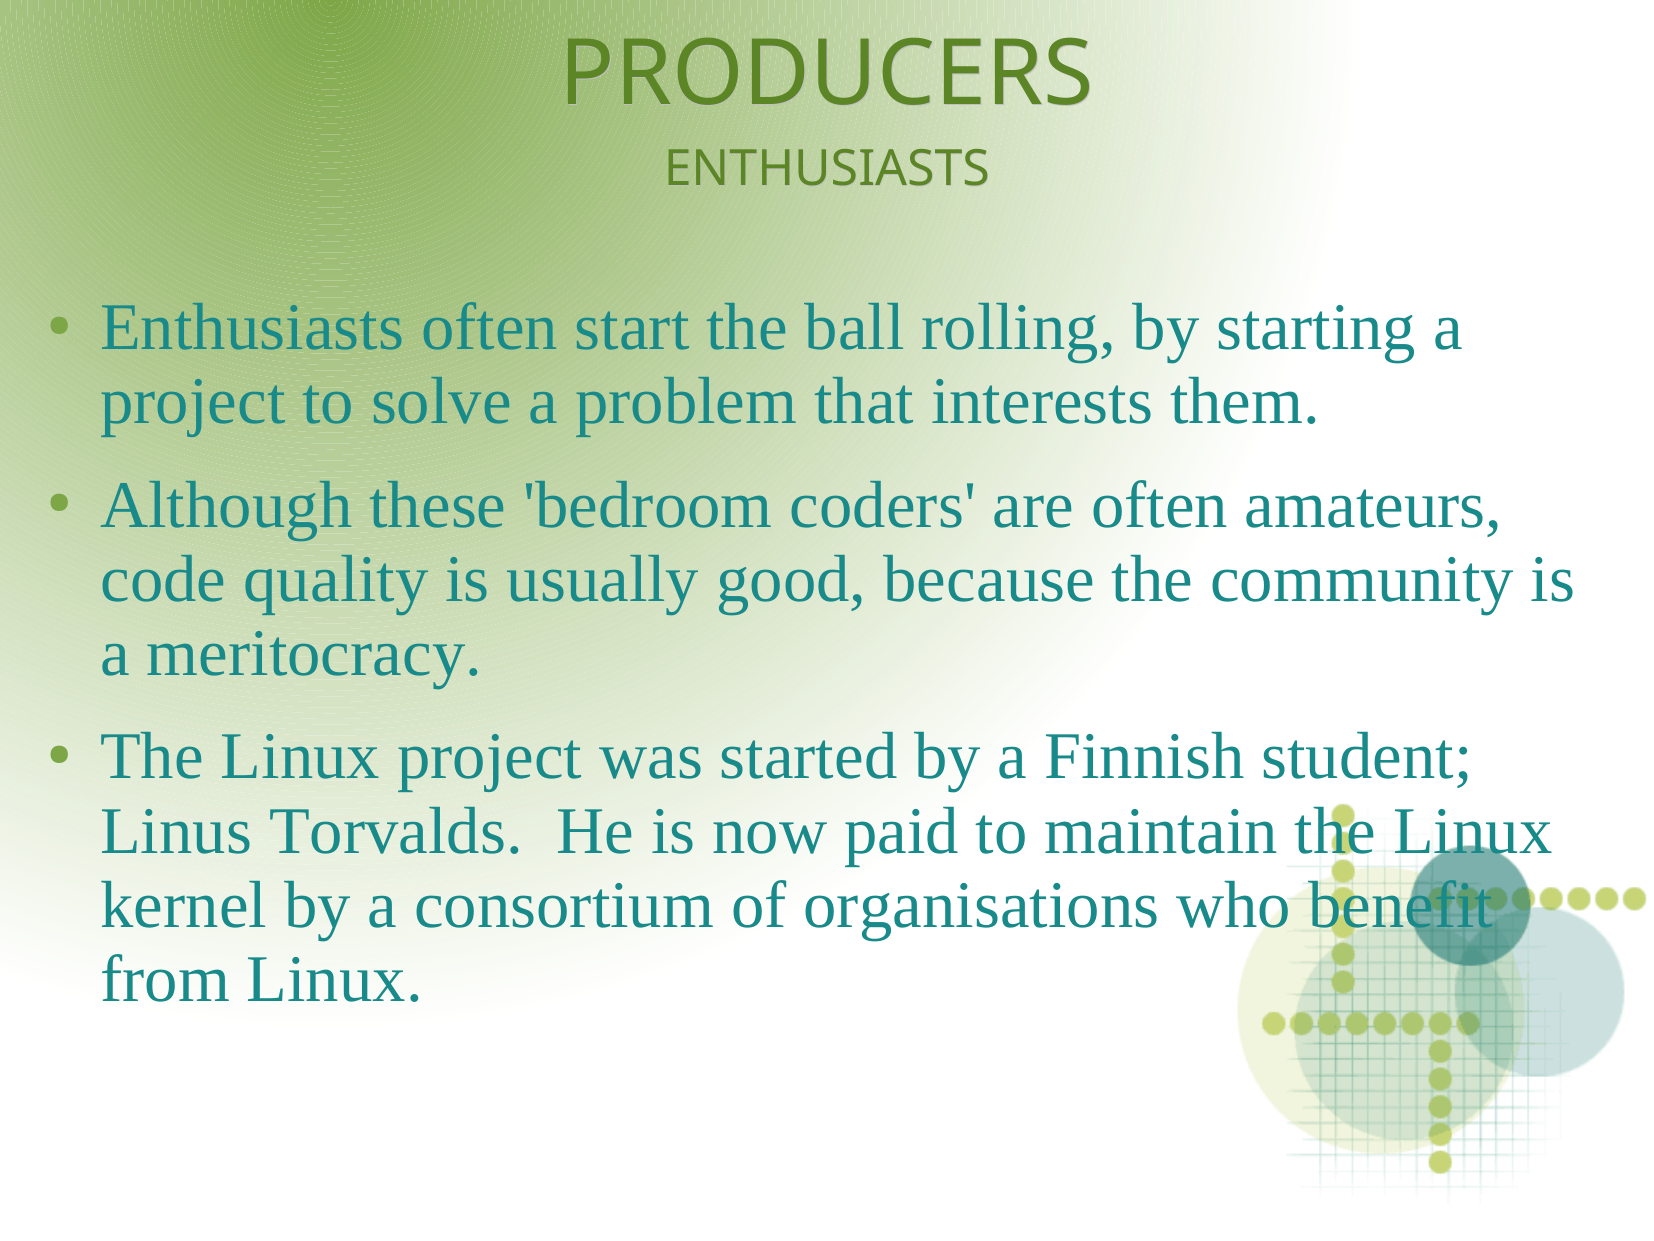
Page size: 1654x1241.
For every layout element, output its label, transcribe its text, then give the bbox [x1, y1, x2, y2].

list Enthusiasts often start the ball rolling, by starting a project to solve a problem that interests them. Although these 'bedroom coders' are often amateurs, code quality is usually good, because the community is a meritocracy. The Linux project was started by a Finnish student; Linus Torvalds. He is now paid to maintain the Linux kernel by a consortium of organisations who benefit from Linux. [29, 290, 1625, 1094]
picture [1224, 792, 1654, 1211]
title PRODUCERS ENTHUSIASTS [59, 20, 1595, 187]
